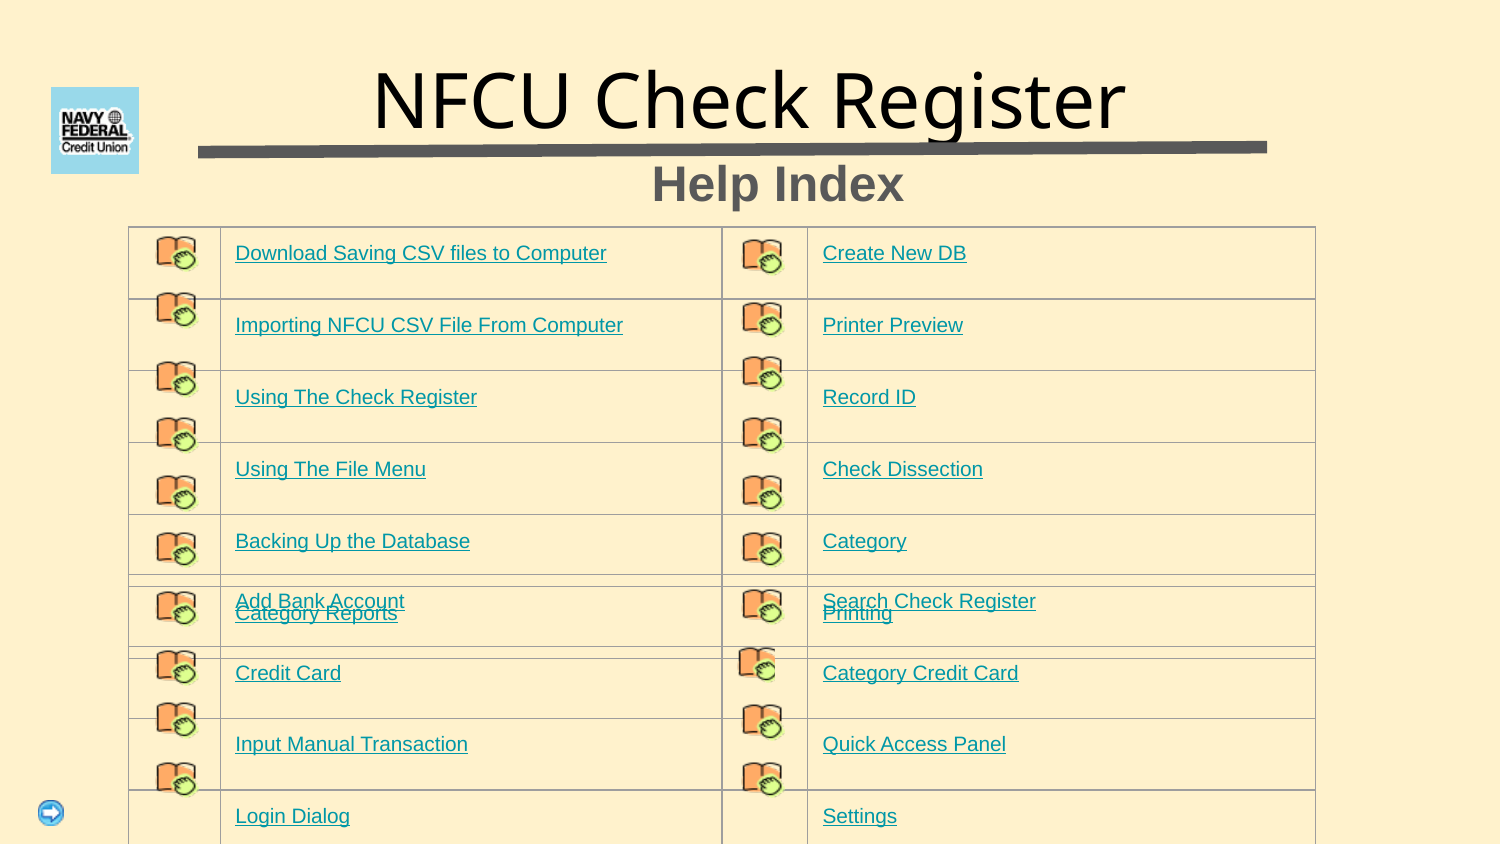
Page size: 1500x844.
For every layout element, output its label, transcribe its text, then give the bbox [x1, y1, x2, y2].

table_cell Importing NFCU CSV File From Computer [221, 300, 721, 370]
picture [154, 648, 199, 686]
table_header Create New DB [808, 228, 1315, 298]
picture [154, 473, 199, 512]
picture [38, 800, 64, 826]
table_cell [129, 300, 220, 370]
table_header [129, 228, 220, 298]
table_cell Printer Preview [808, 300, 1315, 370]
table_cell Input Manual Transaction [221, 719, 721, 789]
picture [154, 290, 199, 329]
subtitle Help Index [79, 136, 1477, 223]
picture [51, 87, 139, 174]
table_cell [723, 791, 807, 844]
table_cell [723, 443, 807, 514]
table_header Search Check Register [808, 575, 1315, 646]
table_cell Login Dialog [221, 791, 721, 844]
picture [154, 700, 199, 739]
picture [740, 354, 785, 392]
picture [154, 234, 199, 272]
picture [740, 760, 785, 798]
table_header [129, 575, 220, 646]
picture [740, 415, 785, 454]
picture [154, 415, 199, 454]
table_cell [723, 300, 807, 370]
picture [740, 530, 785, 568]
title NFCU Check Register [51, 32, 1449, 136]
table_cell Check Dissection [808, 443, 1315, 514]
picture [740, 473, 785, 512]
table_cell [723, 515, 807, 574]
table_cell [129, 791, 220, 844]
table_header [723, 575, 807, 646]
table_cell [129, 719, 220, 789]
table_cell [723, 719, 807, 789]
table_cell Category Credit Card [808, 647, 1315, 718]
table_cell [129, 371, 220, 442]
picture [154, 589, 199, 627]
table_cell Backing Up the Database [221, 515, 721, 574]
picture [740, 237, 785, 276]
table_cell [129, 647, 220, 718]
picture [731, 645, 775, 683]
table_cell Using The File Menu [221, 443, 721, 514]
picture [740, 587, 785, 625]
table_cell [129, 443, 220, 514]
table_cell Record ID [808, 371, 1315, 442]
table_header Add Bank Account [221, 575, 721, 646]
table_cell Settings [808, 791, 1315, 844]
table_header Download Saving CSV files to Computer [221, 228, 721, 298]
picture [740, 702, 785, 741]
table_header [723, 228, 807, 298]
picture [154, 760, 199, 799]
table_cell Credit Card [221, 647, 721, 718]
table_cell [723, 647, 807, 718]
picture [154, 359, 199, 398]
table_cell Using The Check Register [221, 371, 721, 442]
picture [740, 300, 785, 338]
table_cell [129, 515, 220, 574]
table_cell Category [808, 515, 1315, 574]
picture [154, 530, 199, 568]
table_cell Quick Access Panel [808, 719, 1315, 789]
table_cell [723, 371, 807, 442]
